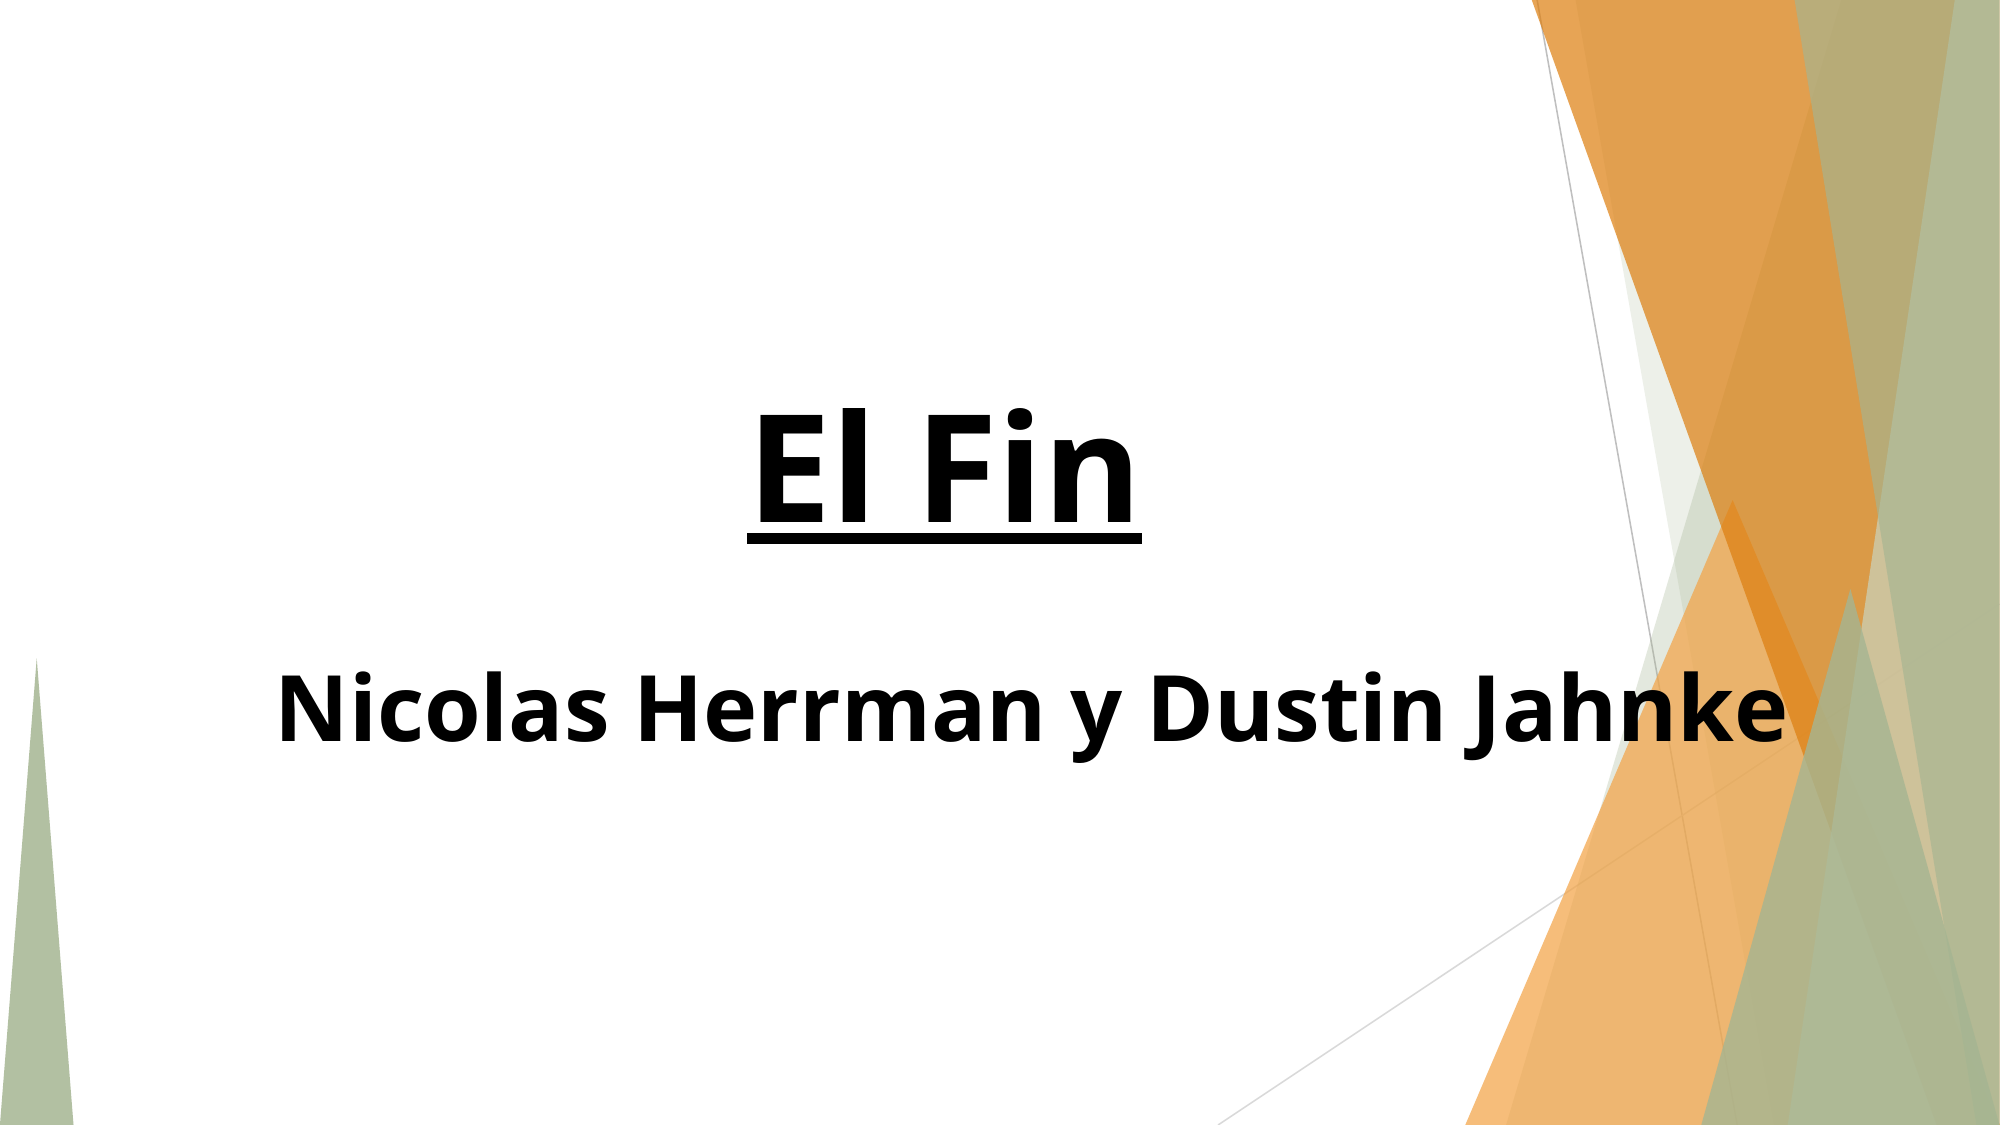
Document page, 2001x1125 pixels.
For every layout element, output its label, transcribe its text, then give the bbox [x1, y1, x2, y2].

text_box El Fin [732, 354, 1159, 636]
text_box Nicolas Herrman y Dustin Jahnke [259, 636, 1626, 756]
